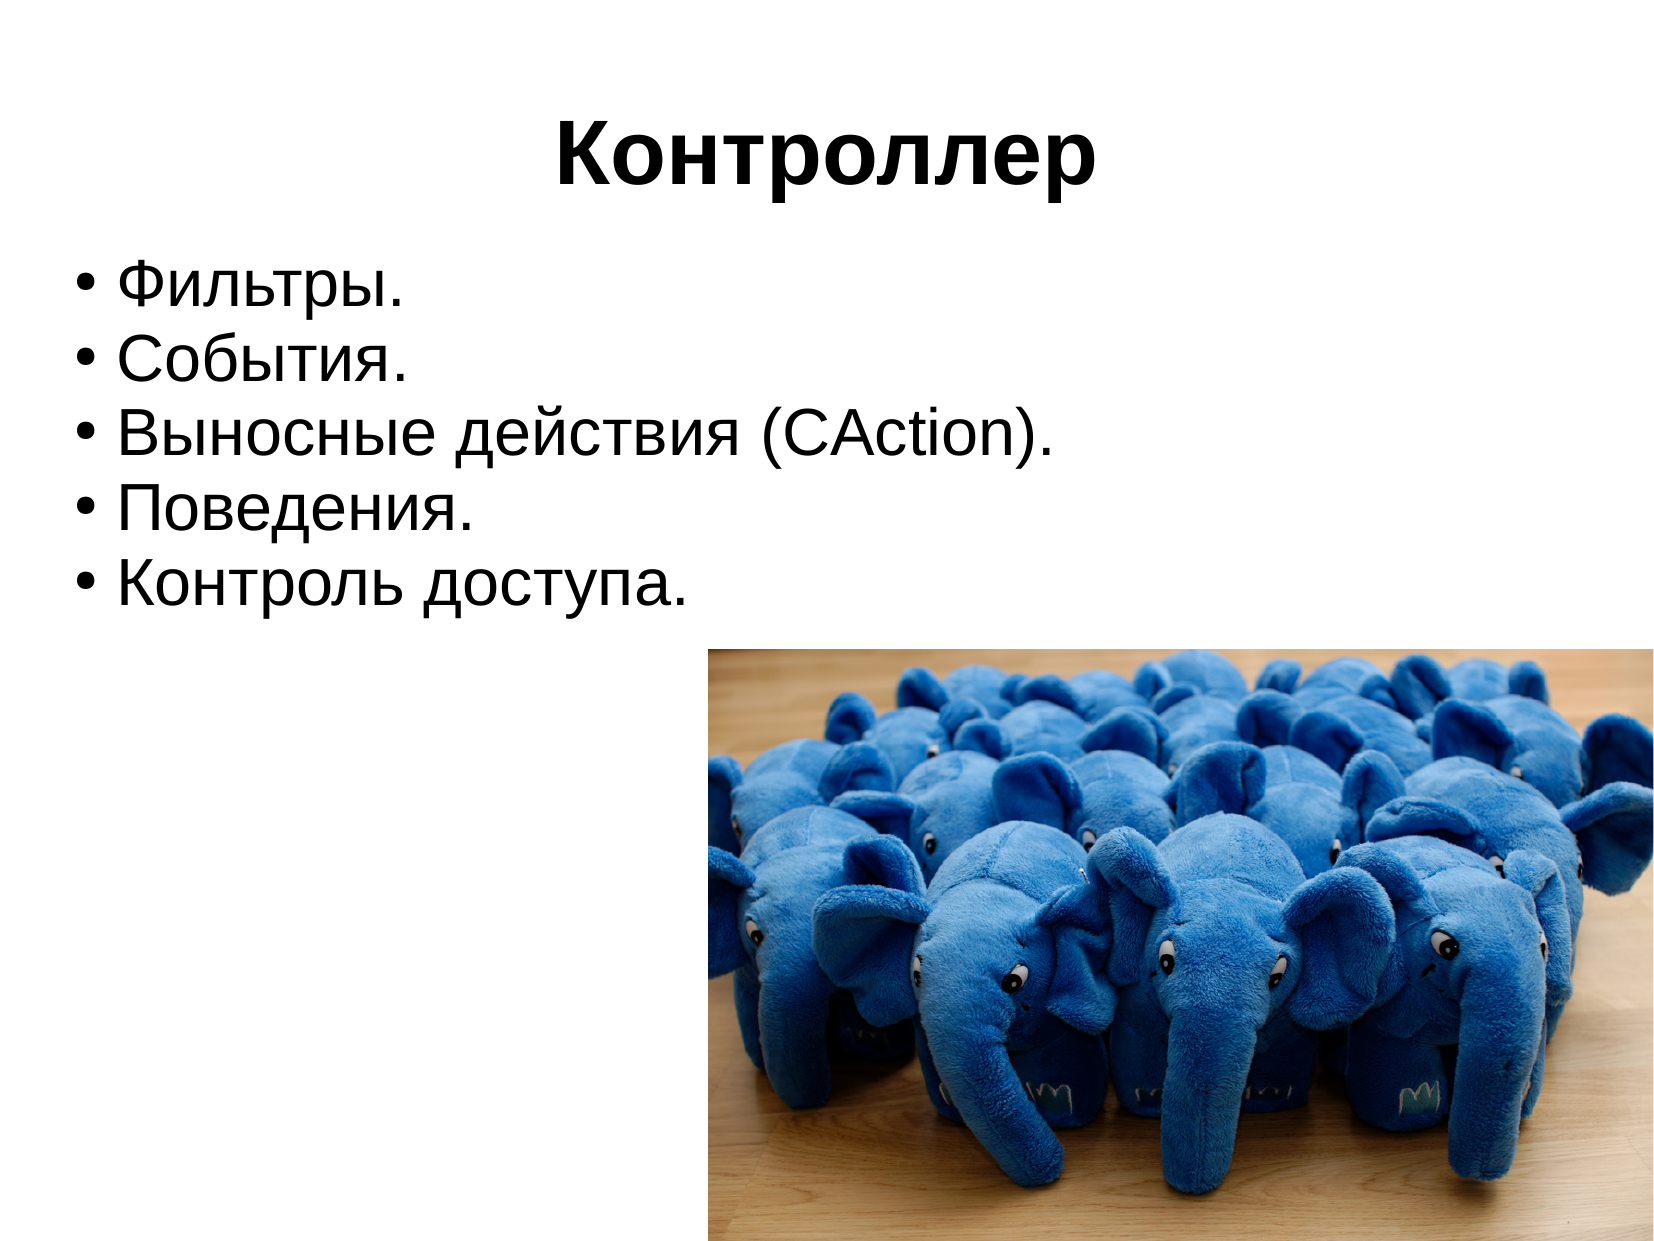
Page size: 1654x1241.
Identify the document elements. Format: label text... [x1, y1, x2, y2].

picture [708, 649, 1654, 1241]
text_box Фильтры. События. Выносные действия (CAction). Поведения. Контроль доступа. [59, 238, 1595, 1123]
title Контроллер [82, 56, 1571, 238]
